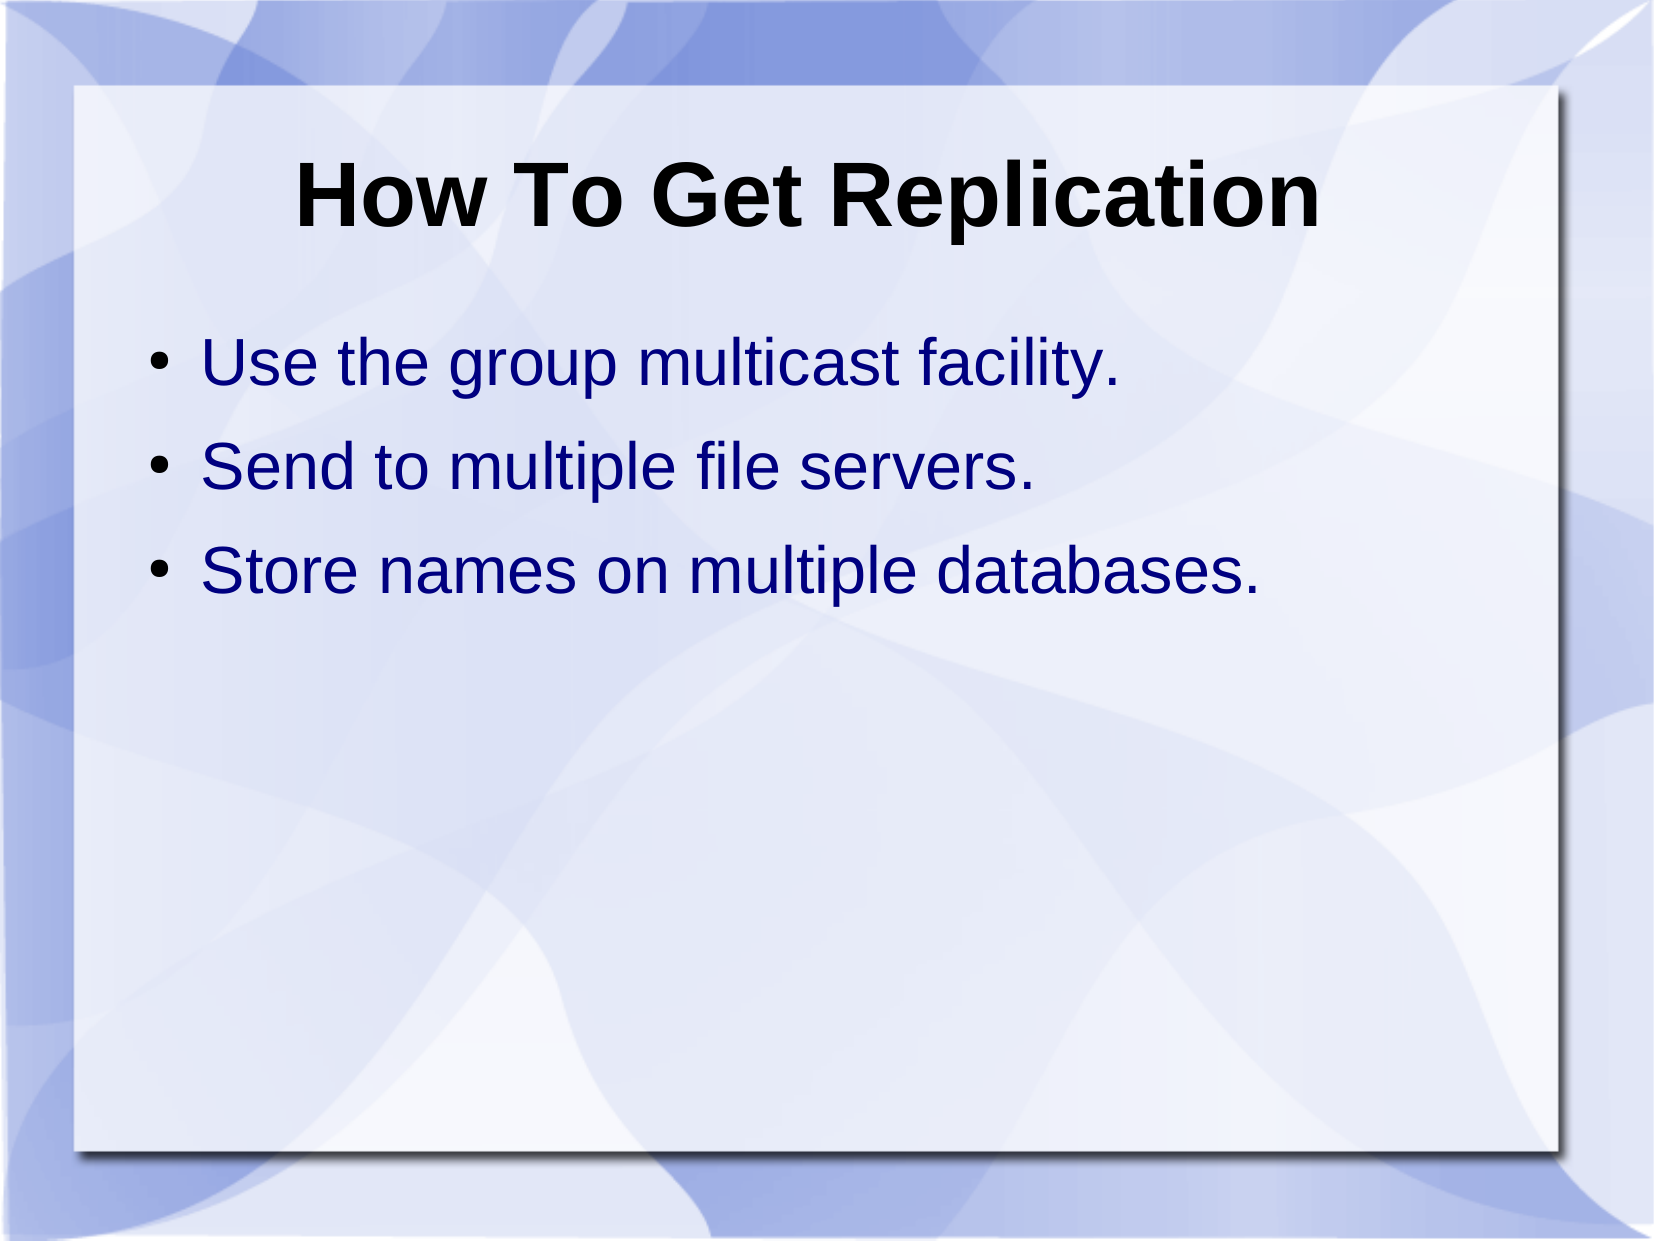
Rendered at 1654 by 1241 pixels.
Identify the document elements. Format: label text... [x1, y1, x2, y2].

list Use the group multicast facility. Send to multiple file servers. Store names on multiple databases. [129, 324, 1489, 1217]
picture [0, 0, 1654, 1241]
title How To Get Replication [82, 98, 1536, 291]
